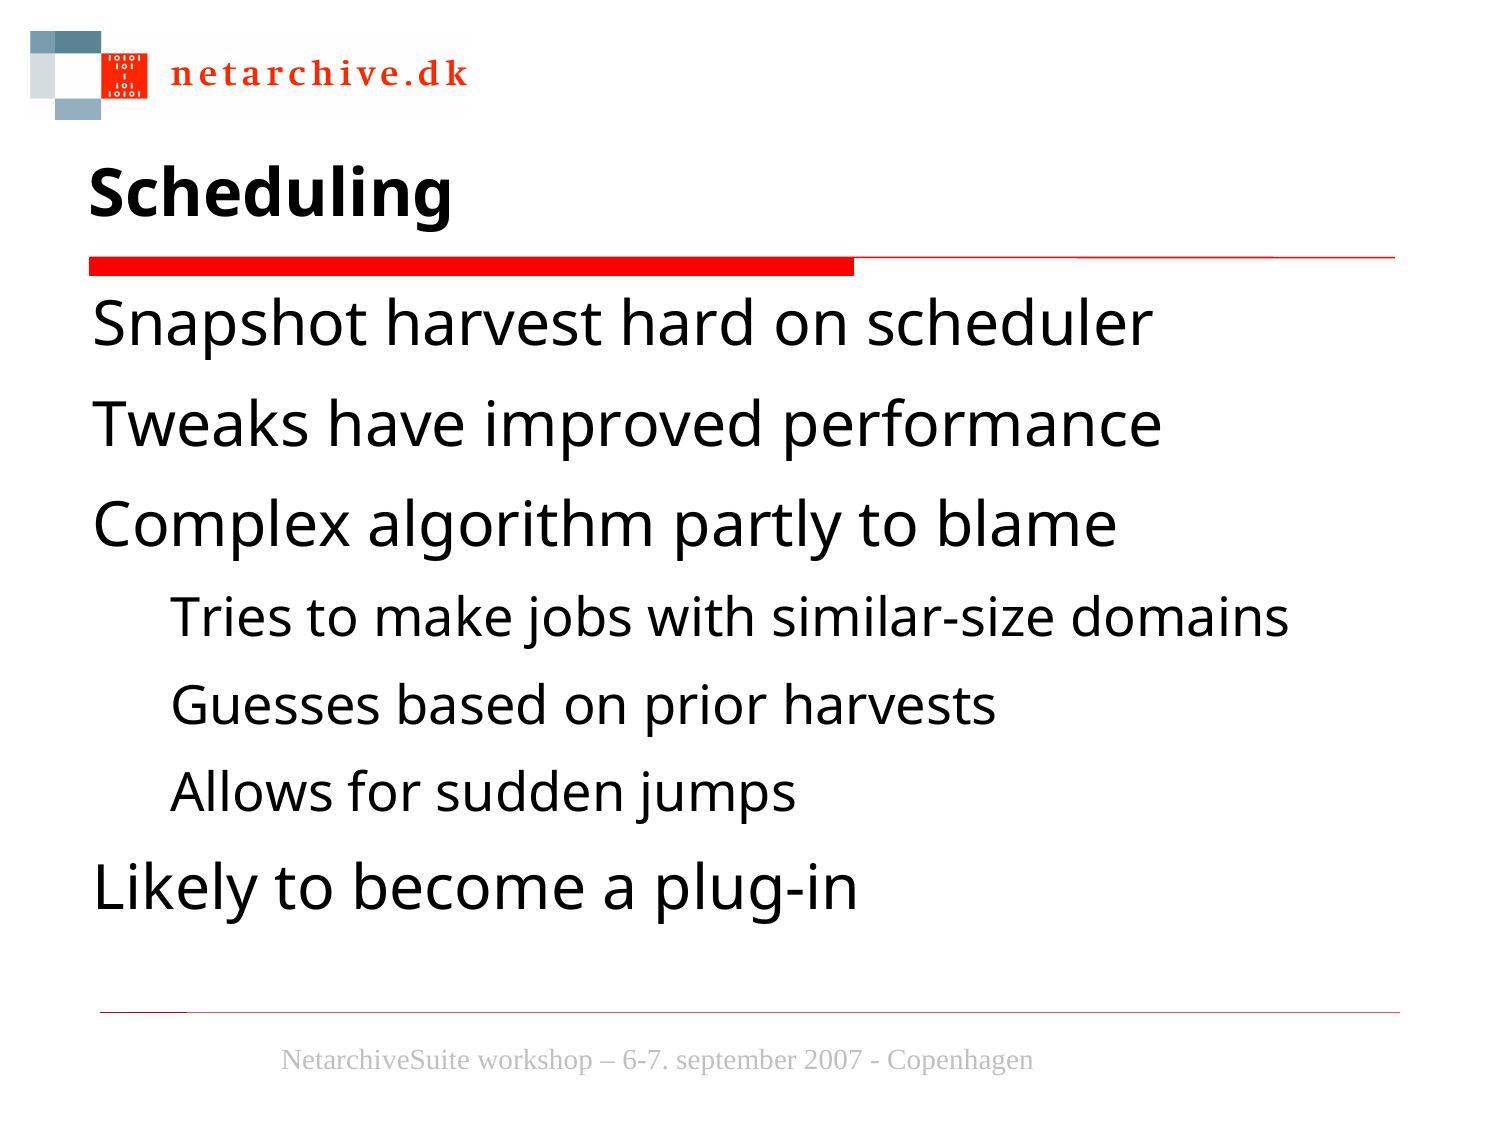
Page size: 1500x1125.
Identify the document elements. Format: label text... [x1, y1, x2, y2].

picture [29, 31, 467, 120]
title Scheduling [88, 137, 1401, 244]
list Snapshot harvest hard on scheduler Tweaks have improved performance Complex algorithm partly to blame Tries to make jobs with similar-size domains Guesses based on prior harvests Allows for sudden jumps Likely to become a plug-in [92, 278, 1406, 988]
